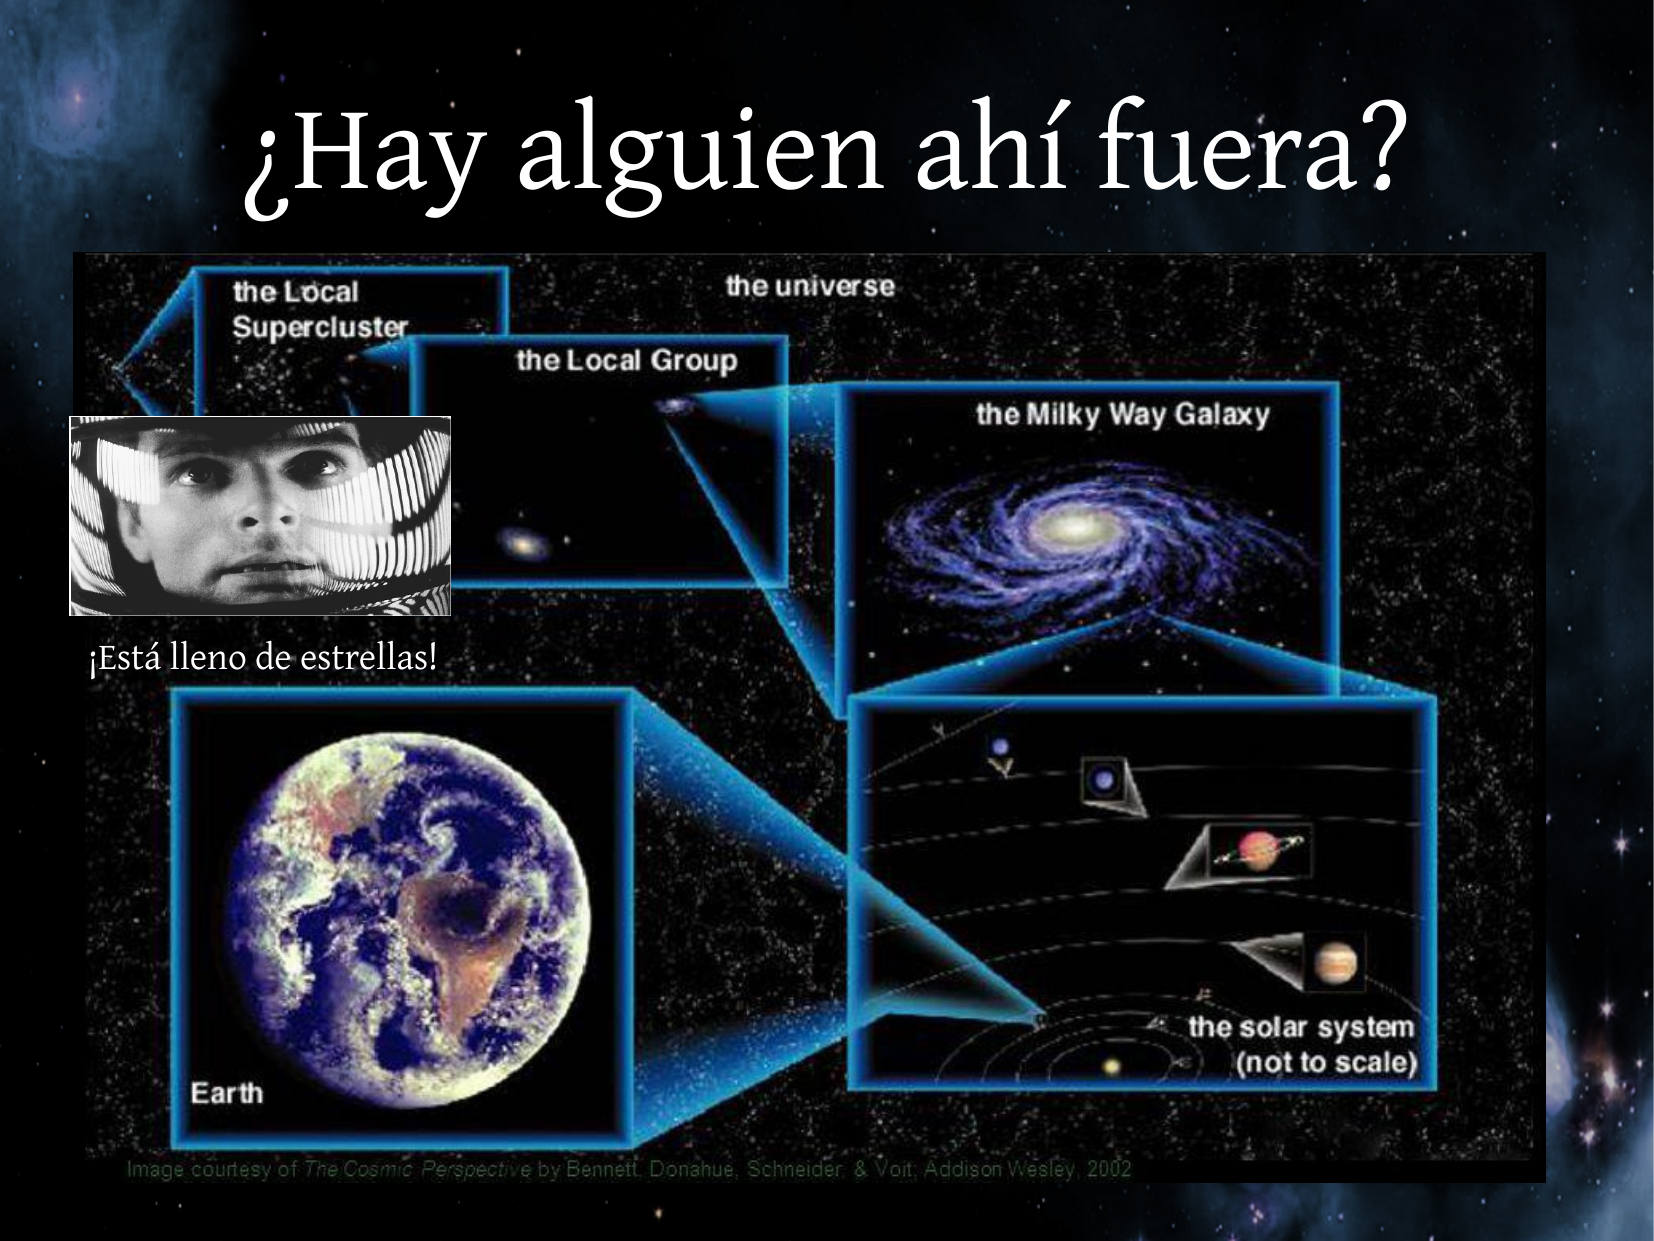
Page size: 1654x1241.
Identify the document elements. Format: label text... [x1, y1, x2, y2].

text_box ¡Está lleno de estrellas! [73, 630, 464, 729]
title ¿Hay alguien ahí fuera? [82, 49, 1571, 257]
picture [0, 0, 1654, 1241]
